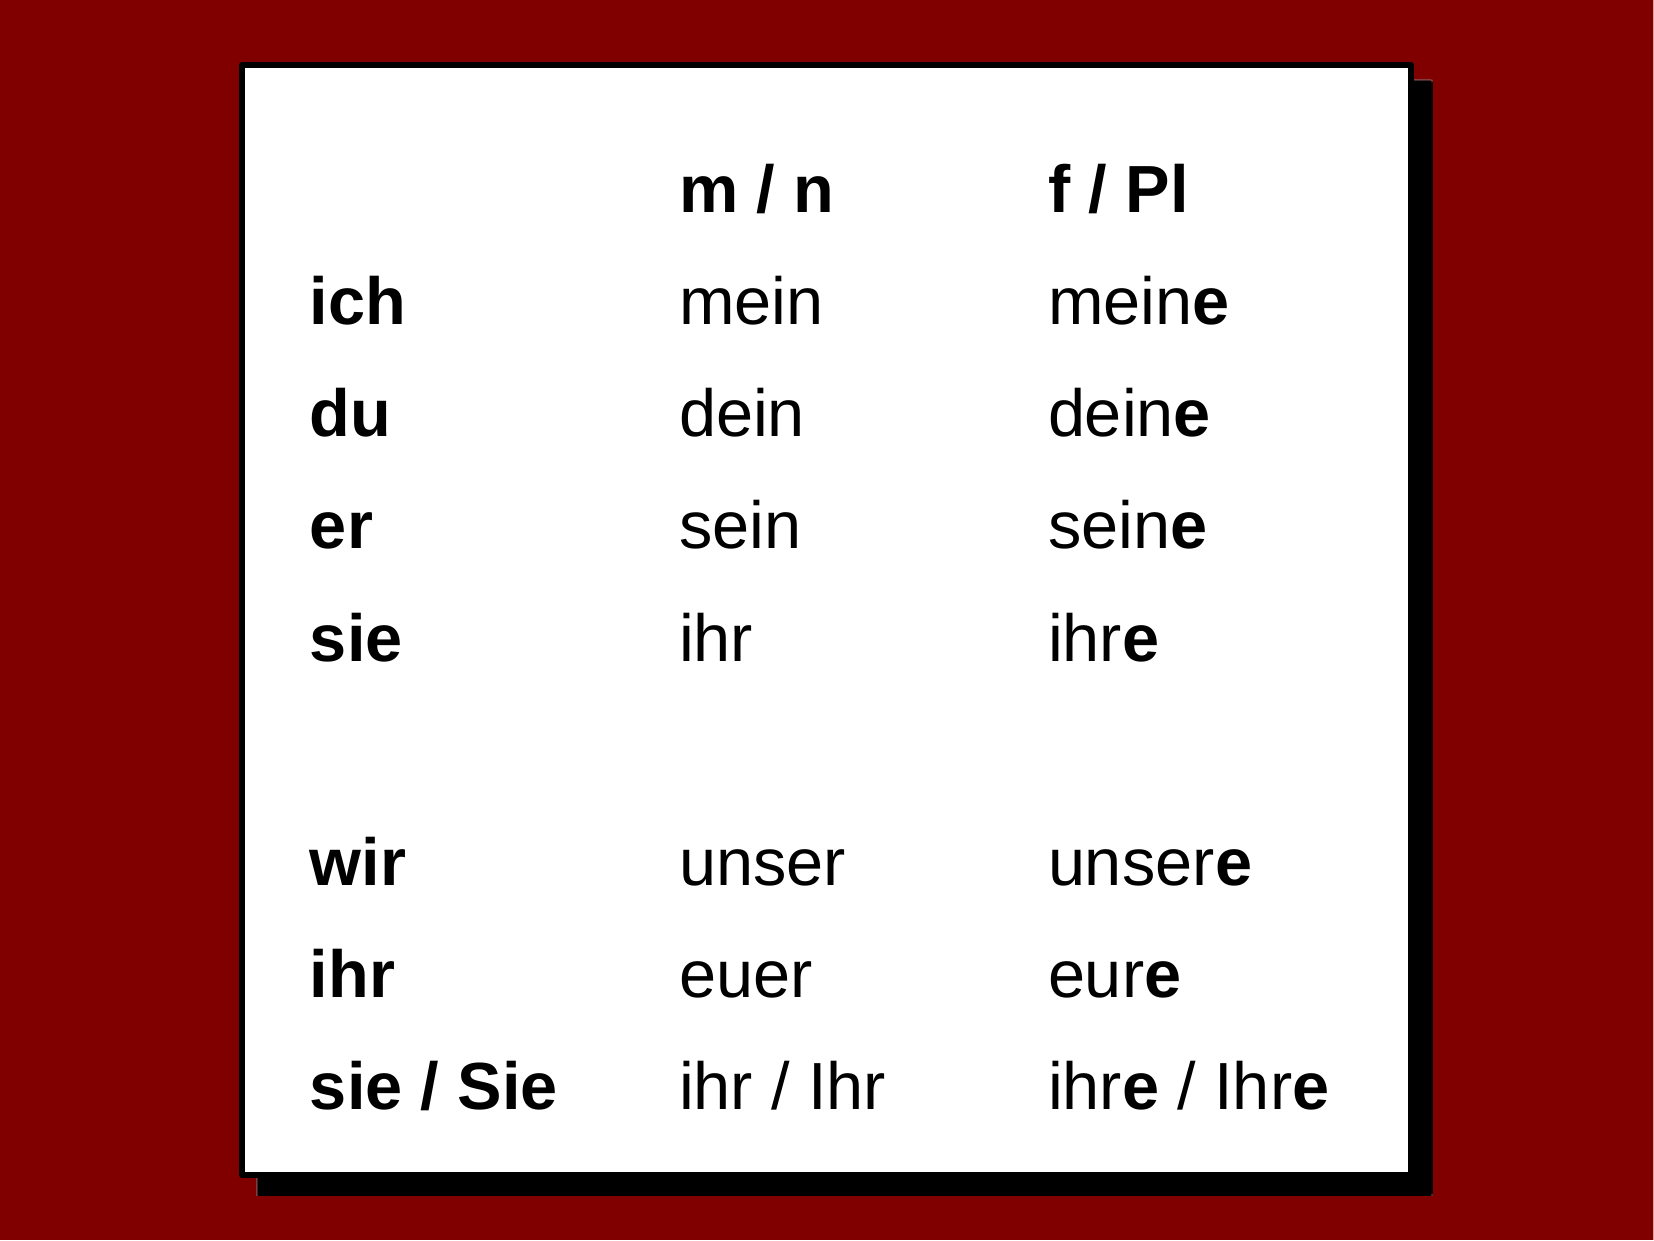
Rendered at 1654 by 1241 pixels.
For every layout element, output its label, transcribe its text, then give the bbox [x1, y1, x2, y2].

text_box [242, 64, 1412, 1176]
text_box m / n f / Pl ich mein meine du dein deine er sein seine sie ihr ihre wir unser unsere ihr euer eure sie / Sie ihr / Ihr ihre / Ihre [295, 107, 1382, 1133]
